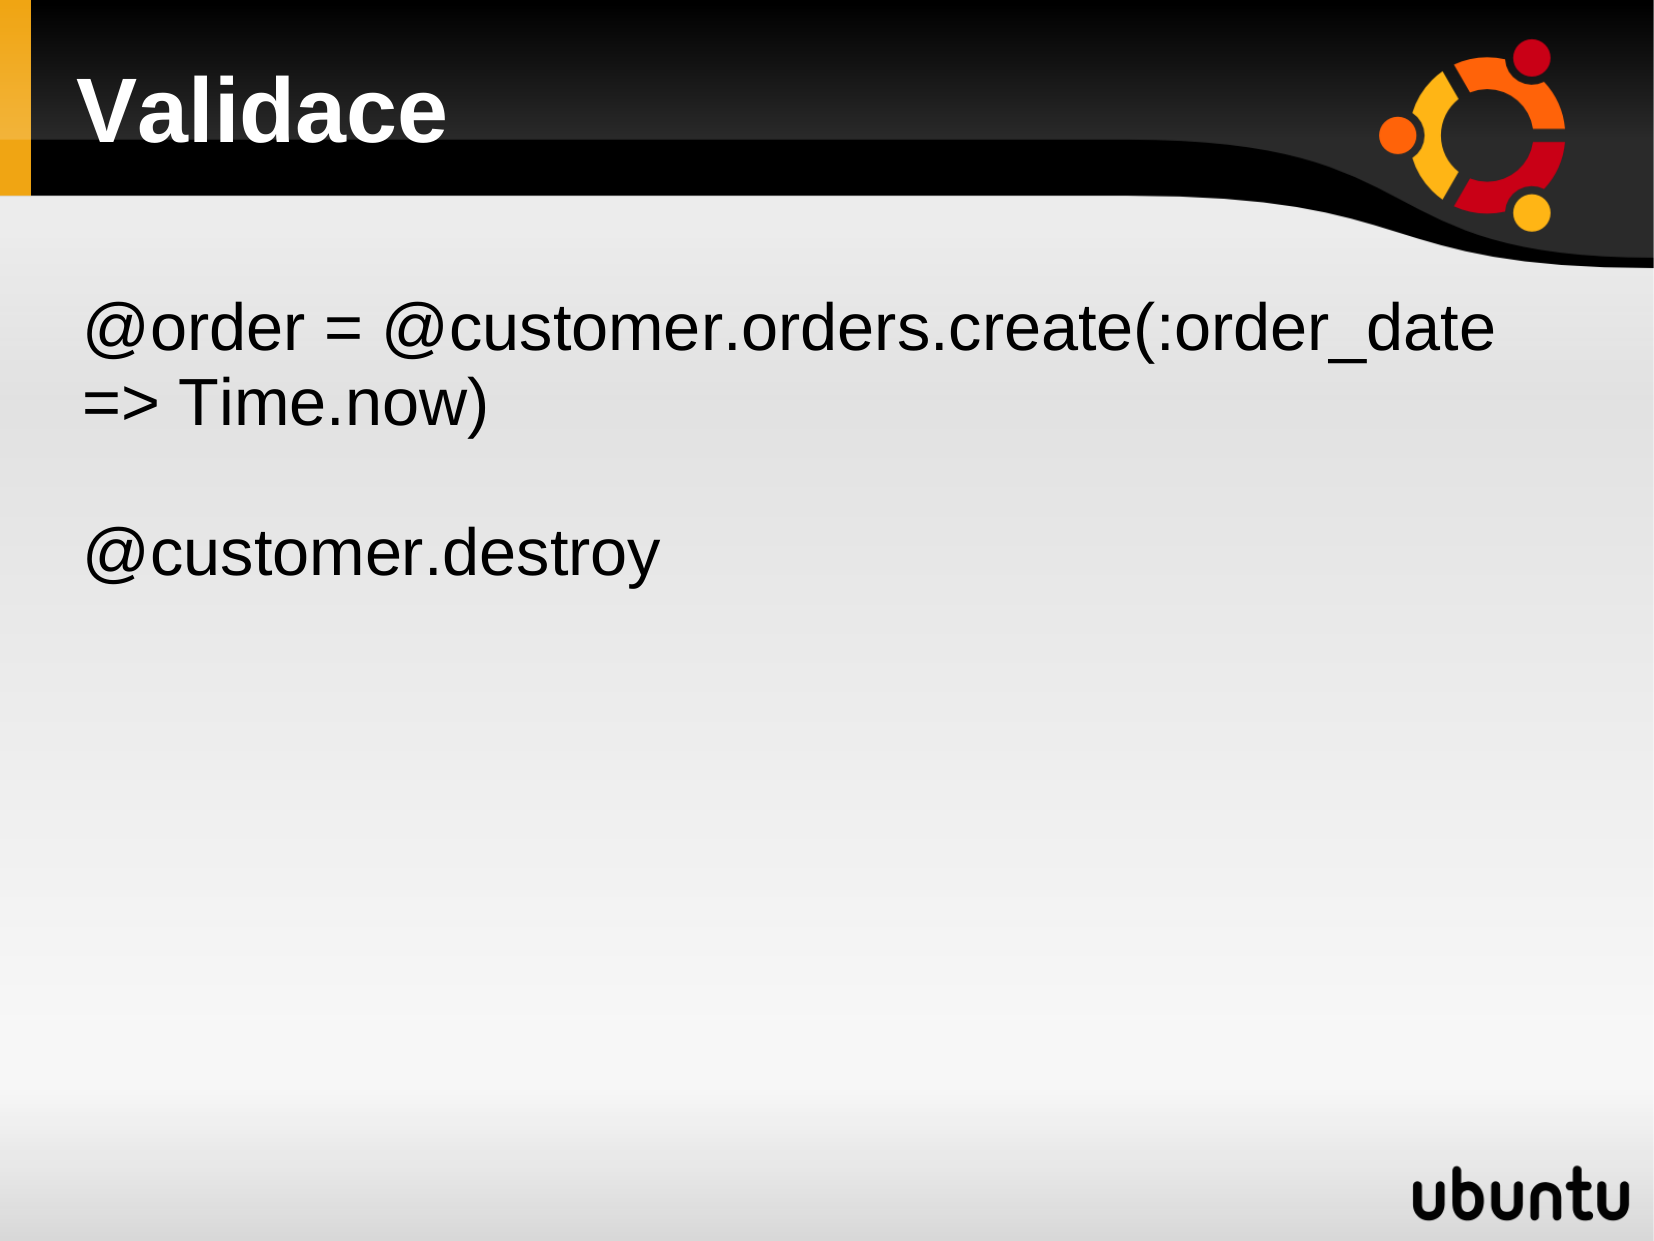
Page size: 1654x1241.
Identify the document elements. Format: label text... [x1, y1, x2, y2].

picture [0, 0, 1654, 1241]
title Validace [76, 14, 1565, 207]
list @order = @customer.orders.create(:order_date => Time.now) @customer.destroy [82, 290, 1571, 1094]
